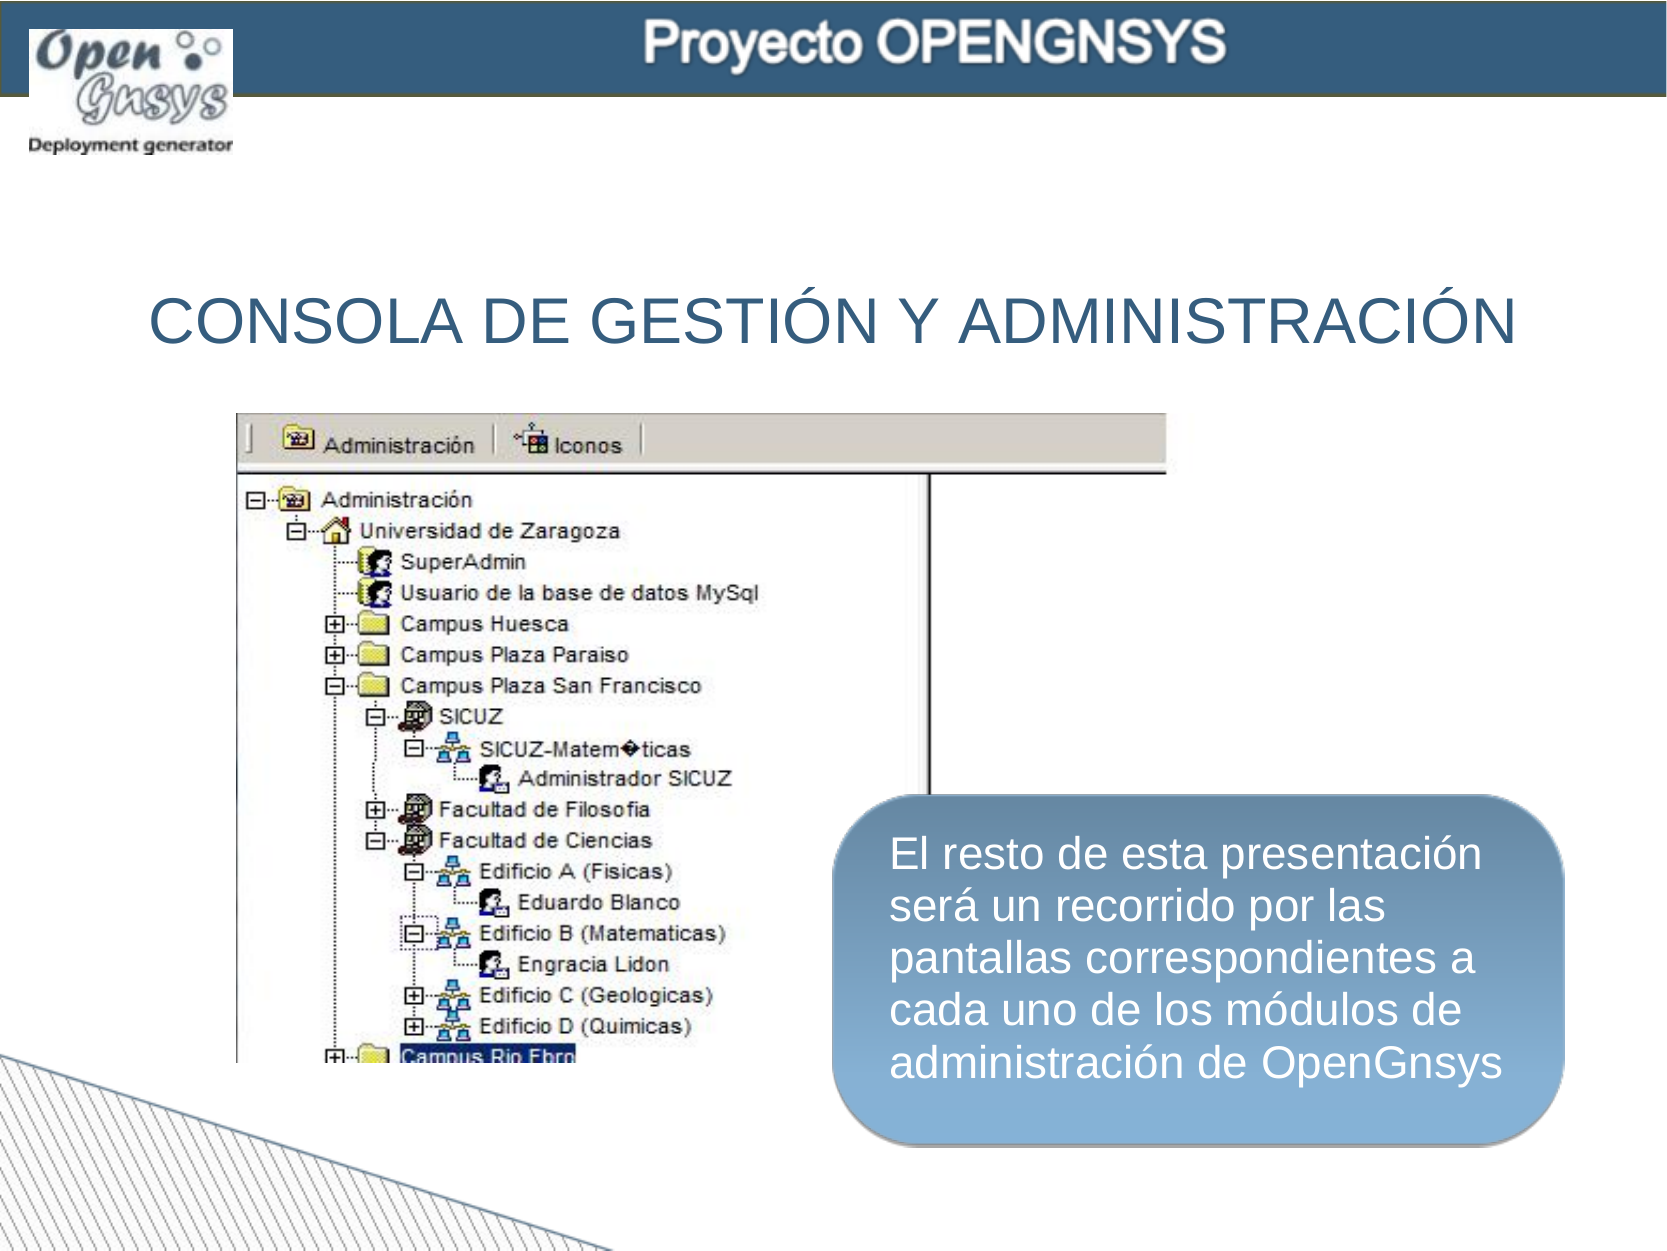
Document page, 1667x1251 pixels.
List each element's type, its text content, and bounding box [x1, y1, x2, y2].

text_box El resto de esta presentación será un recorrido por las pantallas correspondientes a cada uno de los módulos de administración de OpenGnsys [889, 827, 1532, 1089]
text_box CONSOLA DE GESTIÓN Y ADMINISTRACIÓN [7, 284, 1660, 359]
picture [0, 0, 1667, 1251]
